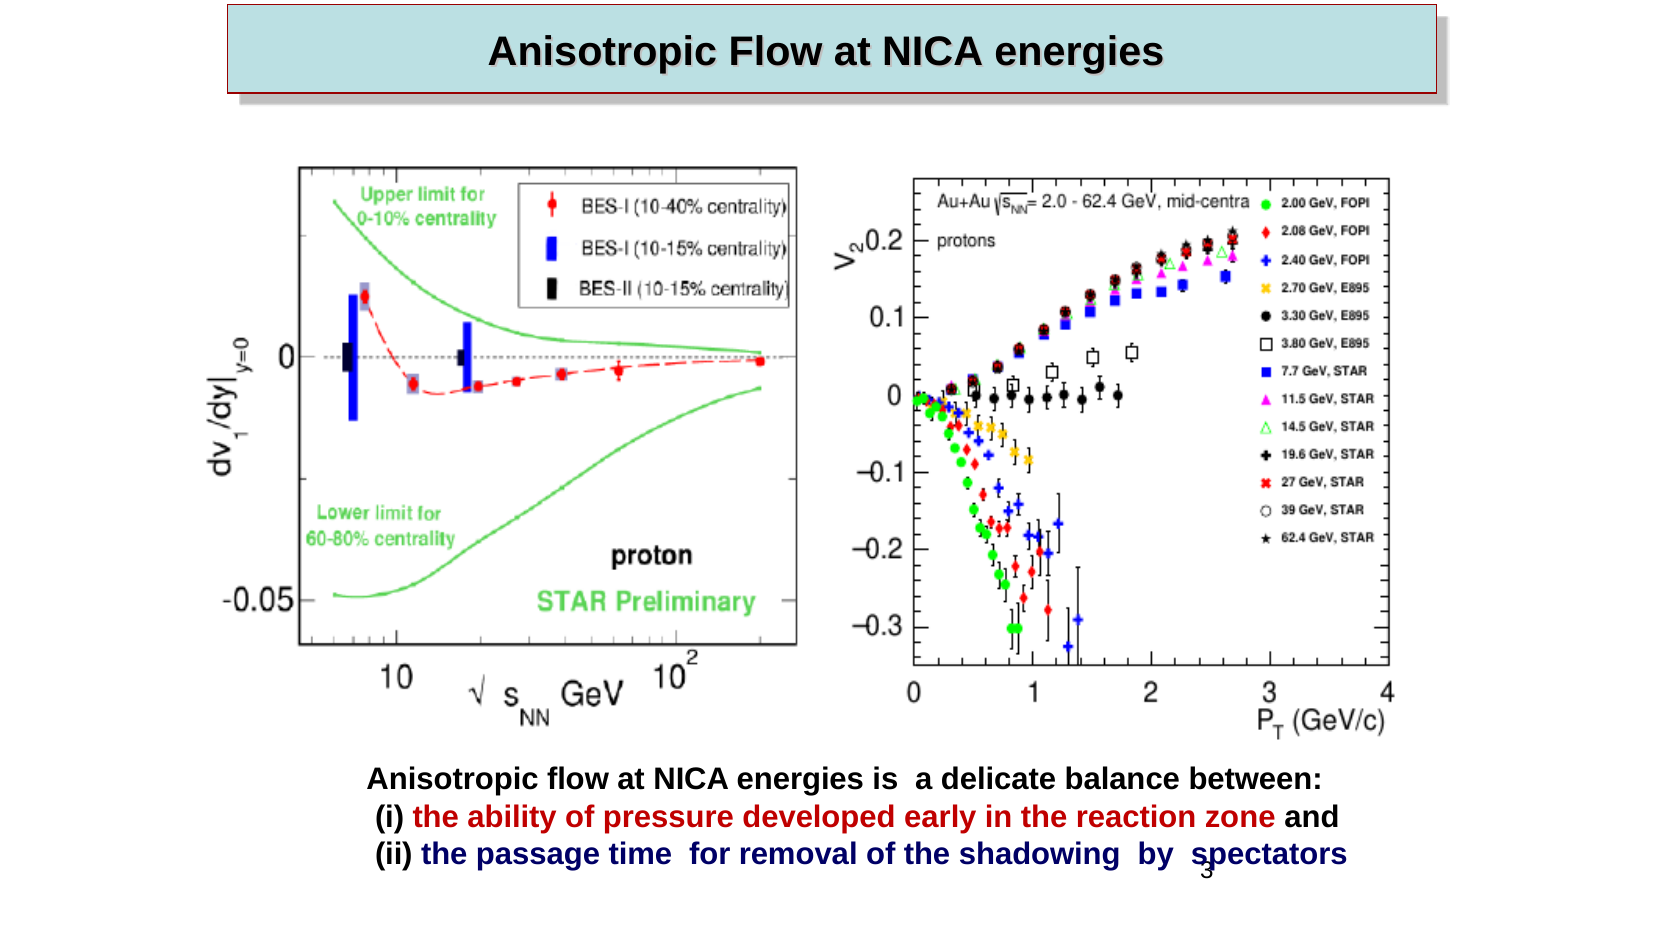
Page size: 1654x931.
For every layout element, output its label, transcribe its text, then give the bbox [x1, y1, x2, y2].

title Anisotropic Flow at NICA energies [227, 4, 1437, 94]
text_box [1185, 847, 1571, 912]
text_box Anisotropic flow at NICA energies is a delicate balance between: (i) the ability of pressure developed early in the reaction zone and (ii) the passage time for removal of the shadowing by spectators [351, 752, 1556, 878]
picture [191, 108, 1437, 761]
